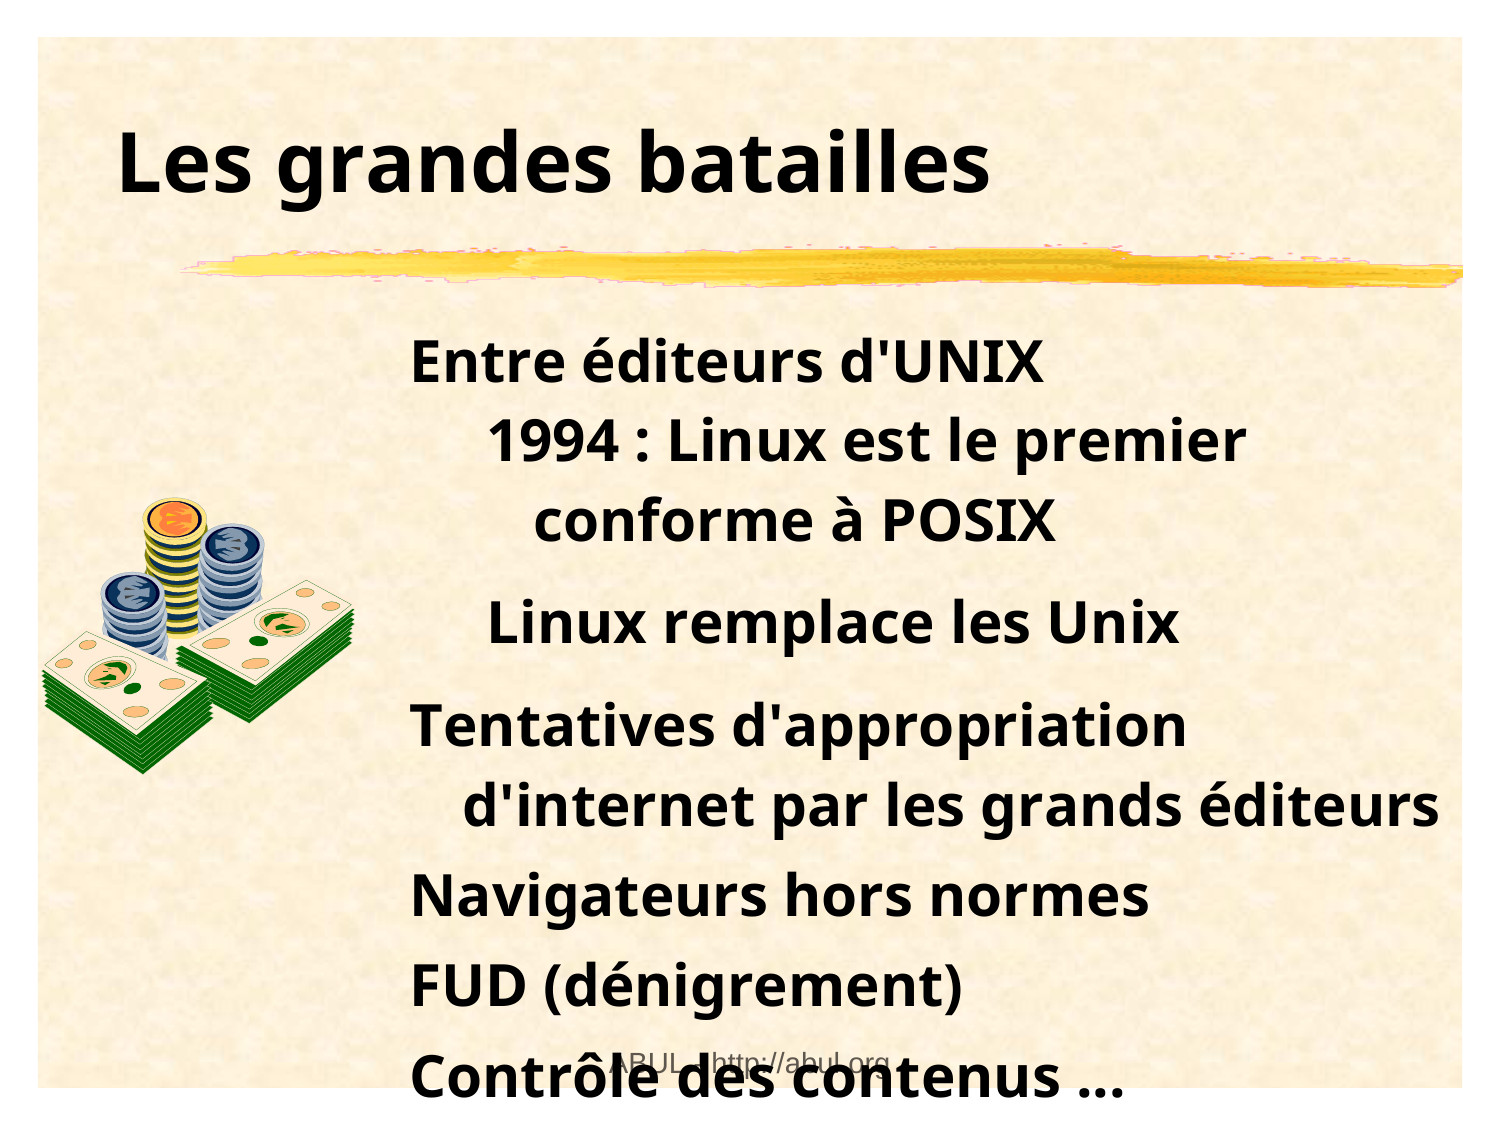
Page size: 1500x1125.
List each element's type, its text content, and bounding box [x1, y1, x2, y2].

picture [37, 37, 1463, 1088]
picture [806, 1059, 813, 1065]
picture [933, 1071, 945, 1077]
title Les grandes batailles [101, 72, 1312, 248]
picture [583, 1072, 597, 1088]
picture [870, 1072, 882, 1088]
picture [716, 1059, 723, 1072]
list Entre éditeurs d'UNIX 1994 : Linux est le premier conforme à POSIX Linux remplace les Unix Tentatives d'appropriation d'internet par les grands éditeurs Navigateurs hors normes FUD (dénigrement) Contrôle des contenus ... [377, 312, 1466, 1019]
picture [457, 1072, 471, 1088]
picture [687, 1072, 700, 1088]
picture [495, 1072, 507, 1088]
picture [878, 1059, 886, 1066]
picture [638, 1071, 650, 1077]
picture [968, 1072, 980, 1088]
picture [788, 1065, 795, 1071]
picture [724, 1071, 736, 1077]
picture [852, 1059, 860, 1071]
picture [802, 1069, 825, 1088]
picture [853, 1071, 862, 1088]
picture [832, 1072, 846, 1088]
picture [633, 1055, 642, 1061]
picture [748, 1059, 755, 1071]
